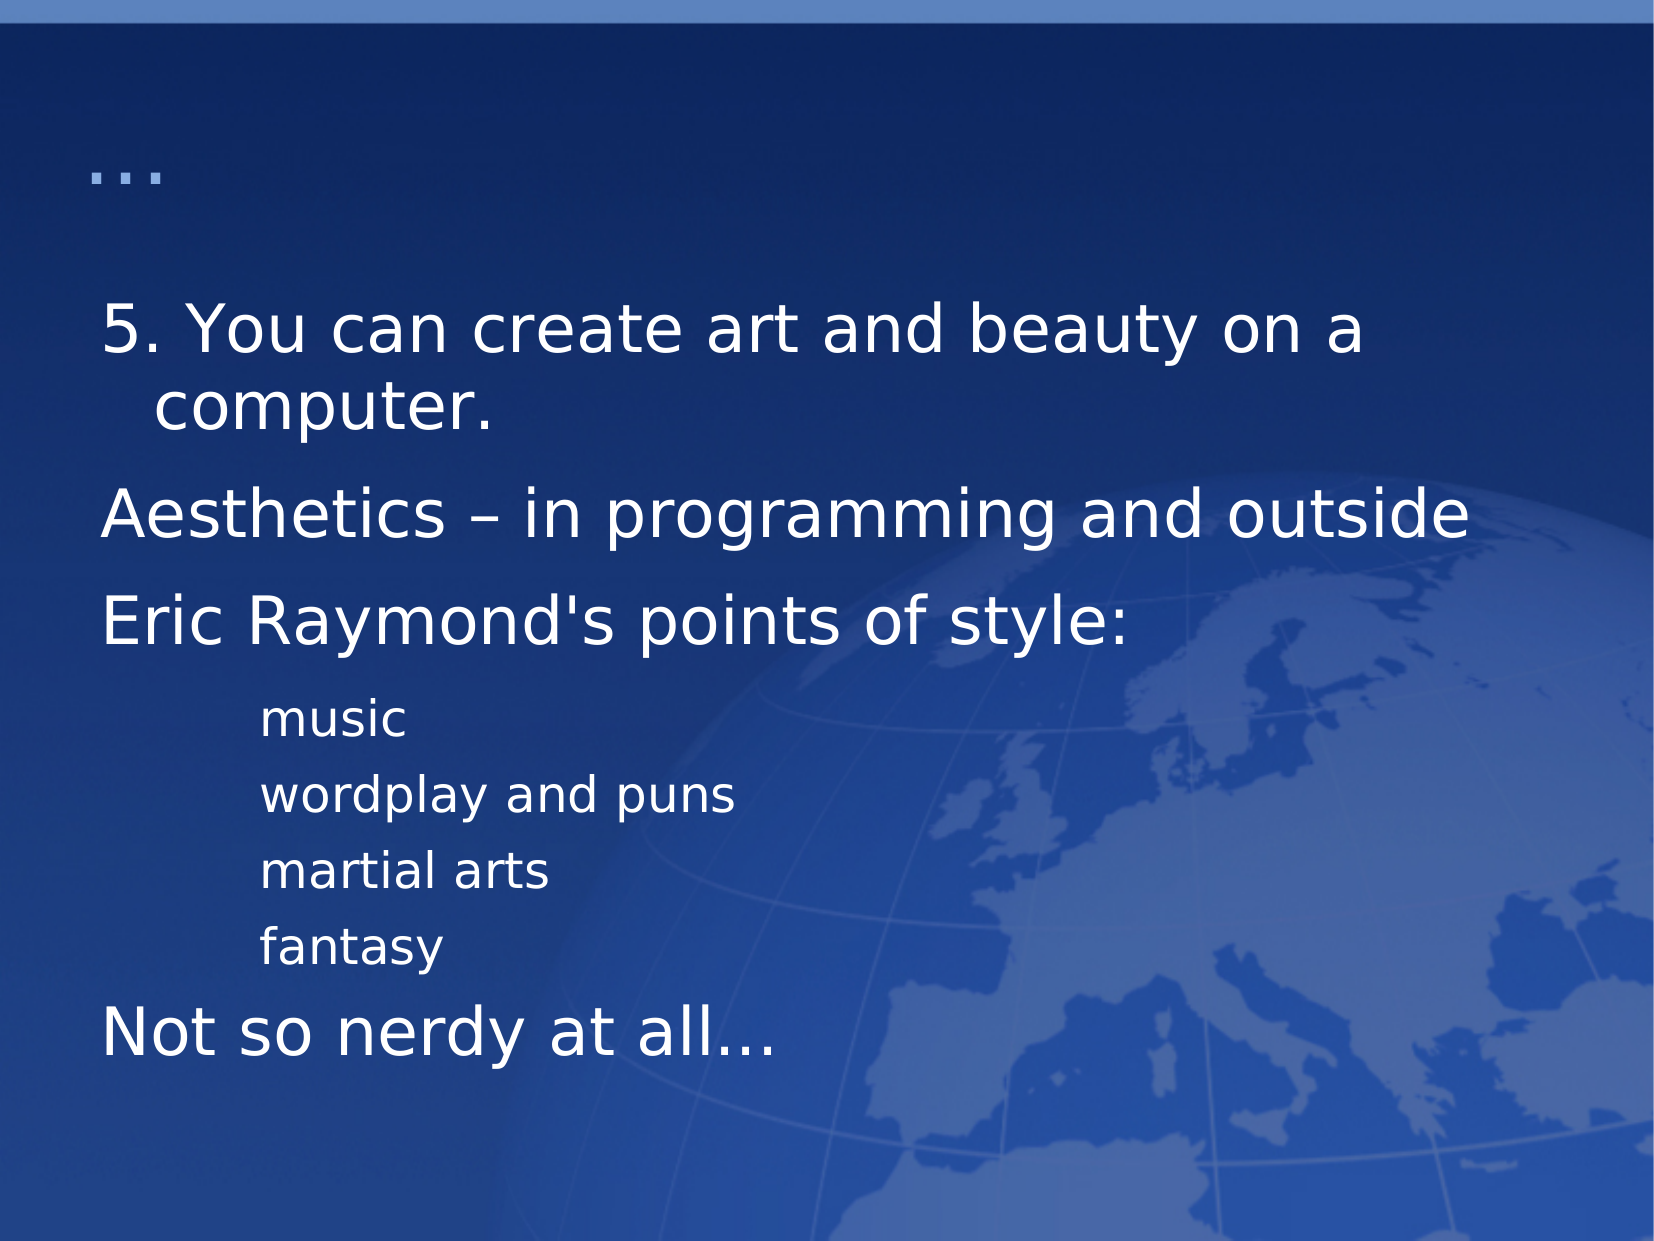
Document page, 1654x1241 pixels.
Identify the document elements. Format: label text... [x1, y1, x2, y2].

list 5. You can create art and beauty on a computer. Aesthetics – in programming and outside Eric Raymond's points of style: music wordplay and puns martial arts fantasy Not so nerdy at all... [82, 290, 1571, 1094]
picture [0, 0, 1654, 1241]
title ... [82, 56, 1571, 250]
